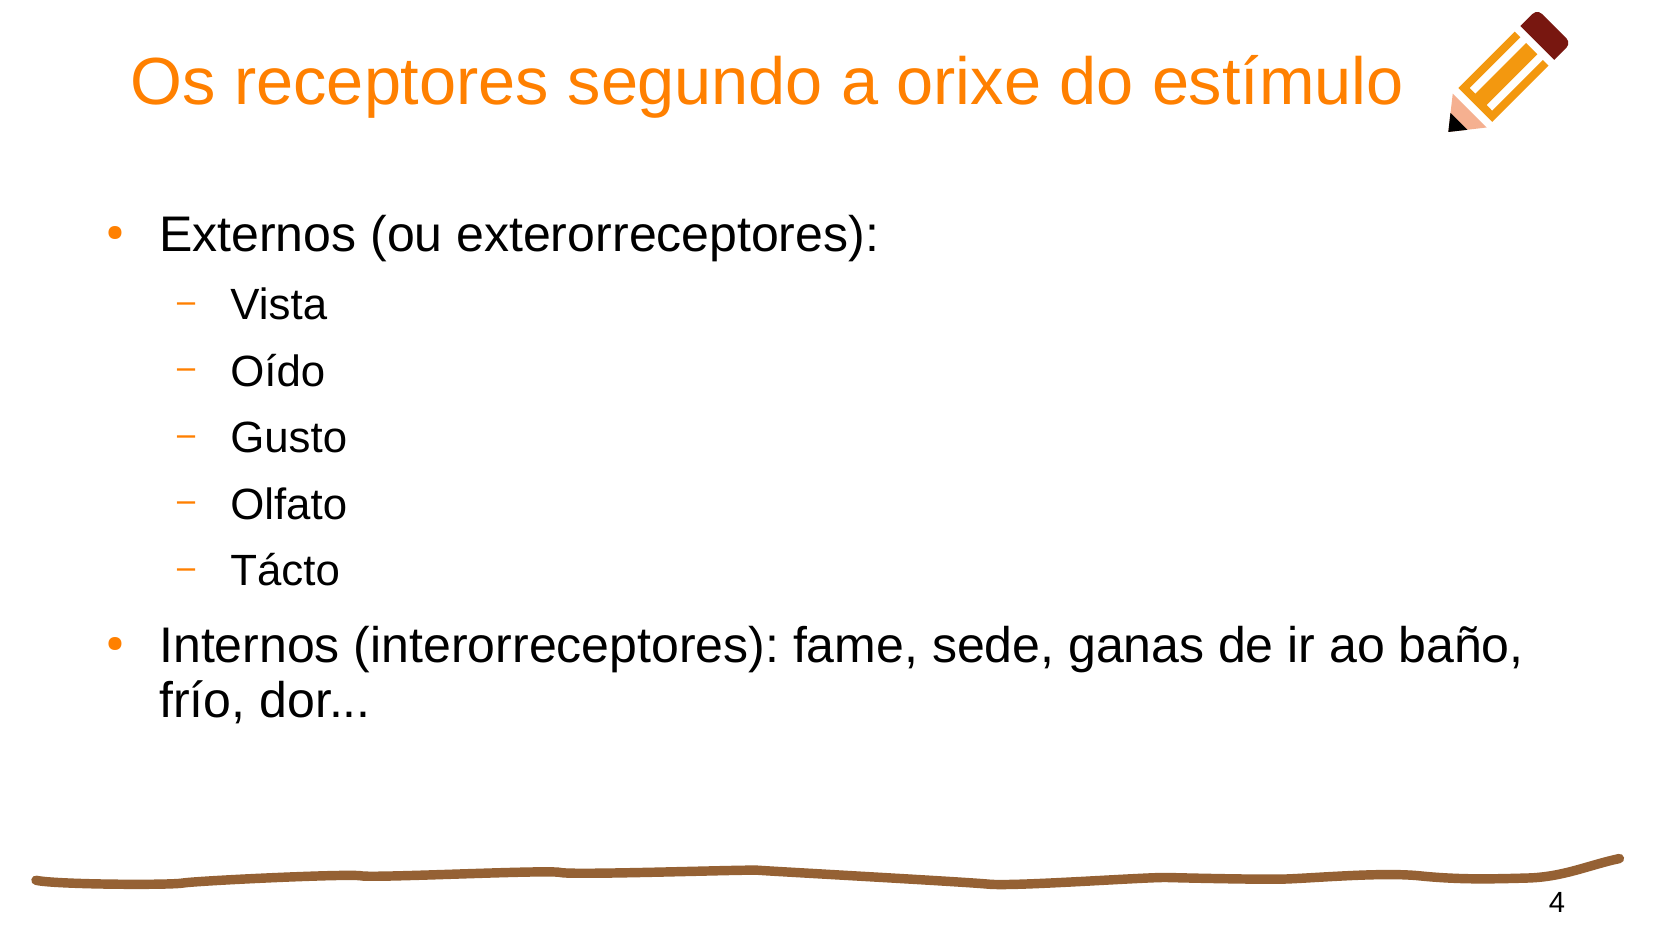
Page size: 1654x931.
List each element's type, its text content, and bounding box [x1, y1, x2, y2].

title Os receptores segundo a orixe do estímulo [88, 29, 1447, 133]
list Externos (ou exterorreceptores): Vista Oído Gusto Olfato Tácto Internos (interorreceptores): fame, sede, ganas de ir ao baño, frío, dor... [88, 206, 1565, 857]
